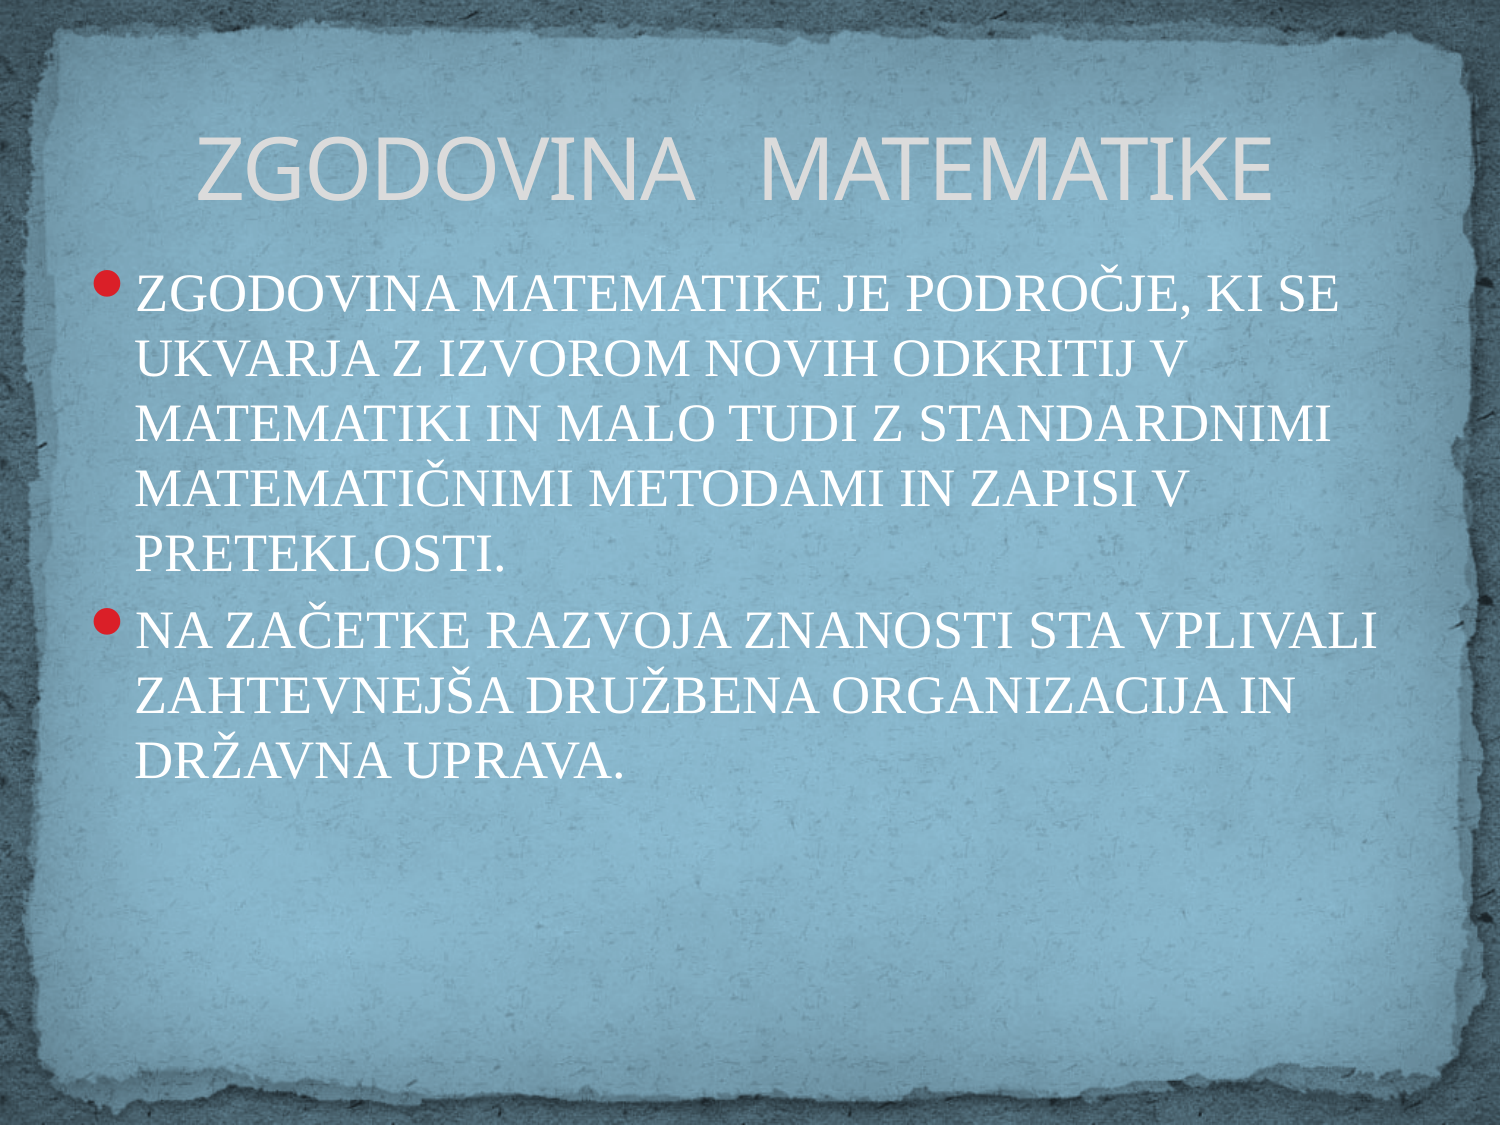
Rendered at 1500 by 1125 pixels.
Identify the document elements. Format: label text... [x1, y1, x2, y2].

list ZGODOVINA MATEMATIKE JE PODROČJE, KI SE UKVARJA Z IZVOROM NOVIH ODKRITIJ V MATEMATIKI IN MALO TUDI Z STANDARDNIMI MATEMATIČNIMI METODAMI IN ZAPISI V PRETEKLOSTI. NA ZAČETKE RAZVOJA ZNANOSTI STA VPLIVALI ZAHTEVNEJŠA DRUŽBENA ORGANIZACIJA IN DRŽAVNA UPRAVA. [75, 249, 1425, 1000]
title ZGODOVINA MATEMATIKE [75, 24, 1425, 225]
picture [0, 0, 1500, 1125]
